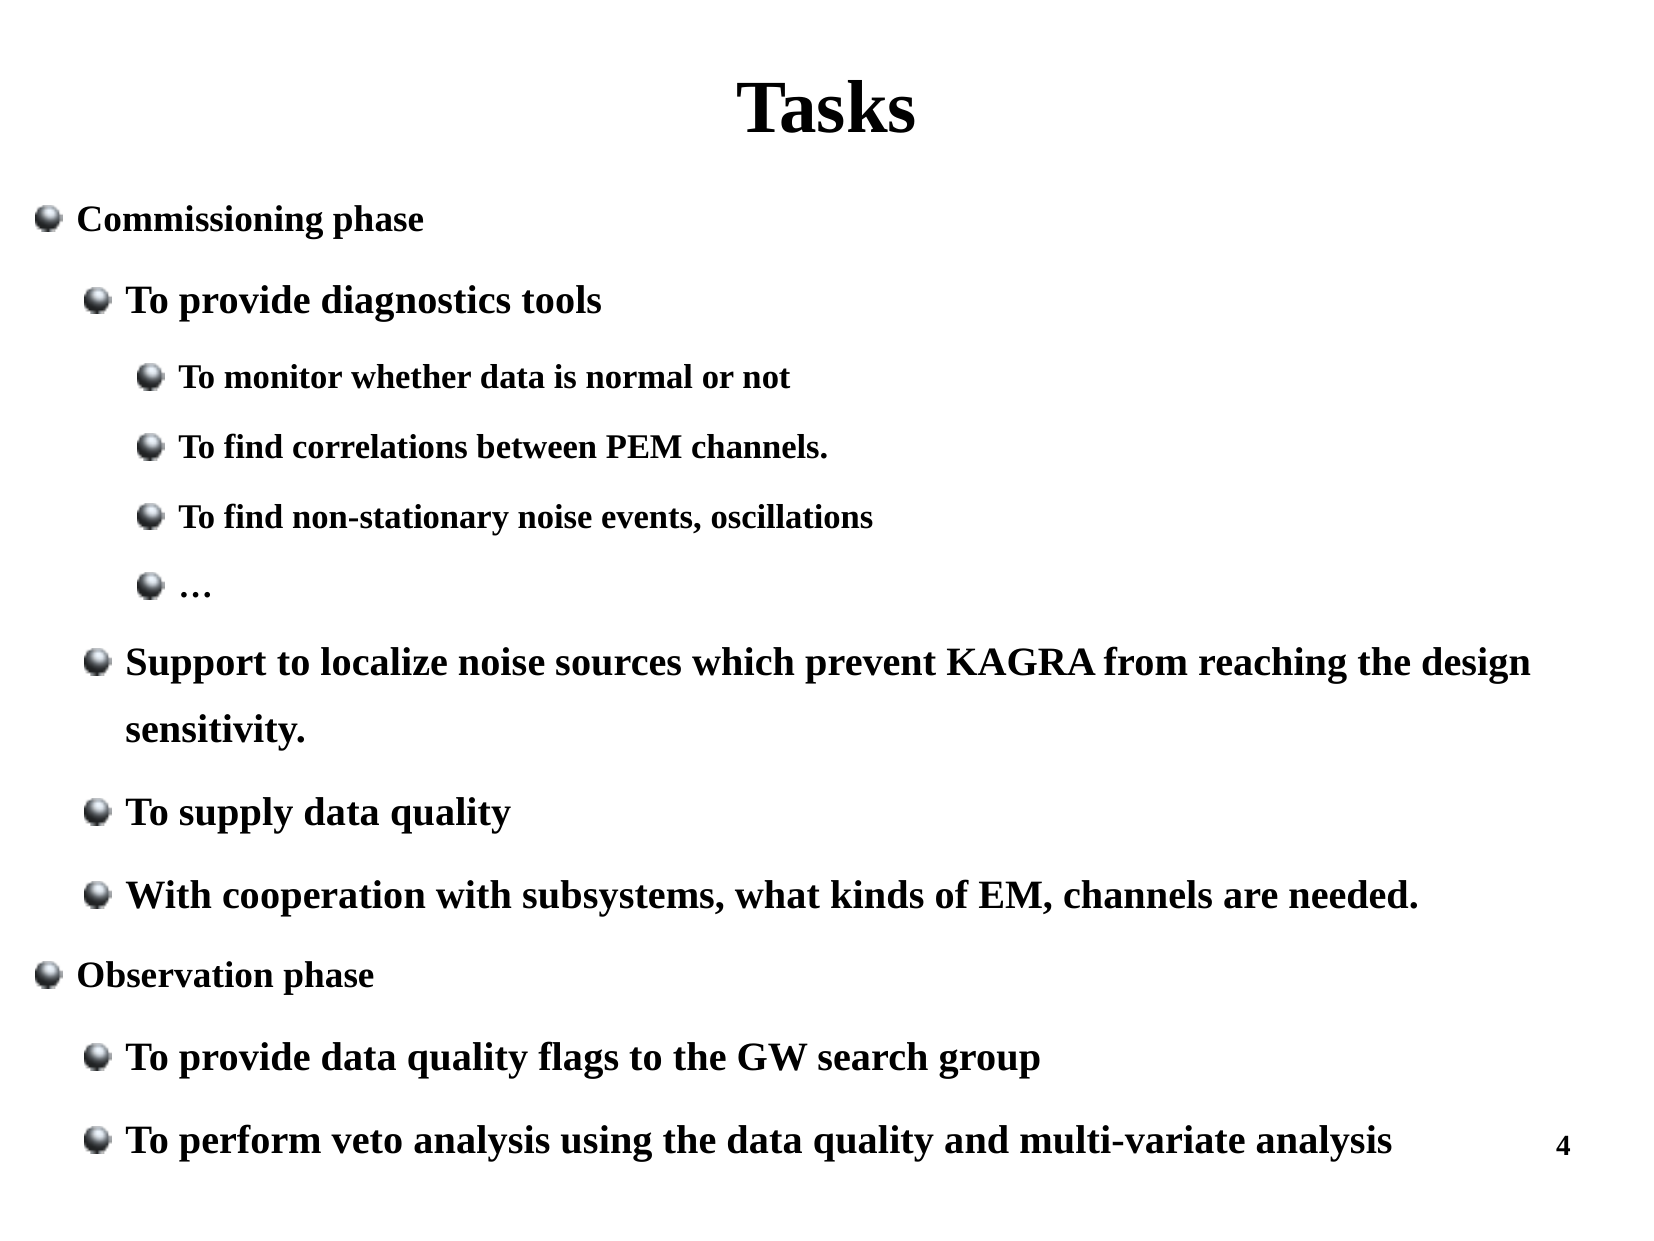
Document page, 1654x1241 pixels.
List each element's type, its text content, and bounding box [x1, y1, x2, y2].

title Tasks [82, 49, 1571, 166]
list Commissioning phase To provide diagnostics tools To monitor whether data is normal or not To find correlations between PEM channels. To find non-stationary noise events, oscillations … Support to localize noise sources which prevent KAGRA from reaching the design sensitivity. To supply data quality With cooperation with subsystems, what kinds of EM, channels are needed. Observation phase To provide data quality flags to the GW search group To perform veto analysis using the data quality and multi-variate analysis [23, 177, 1630, 1170]
